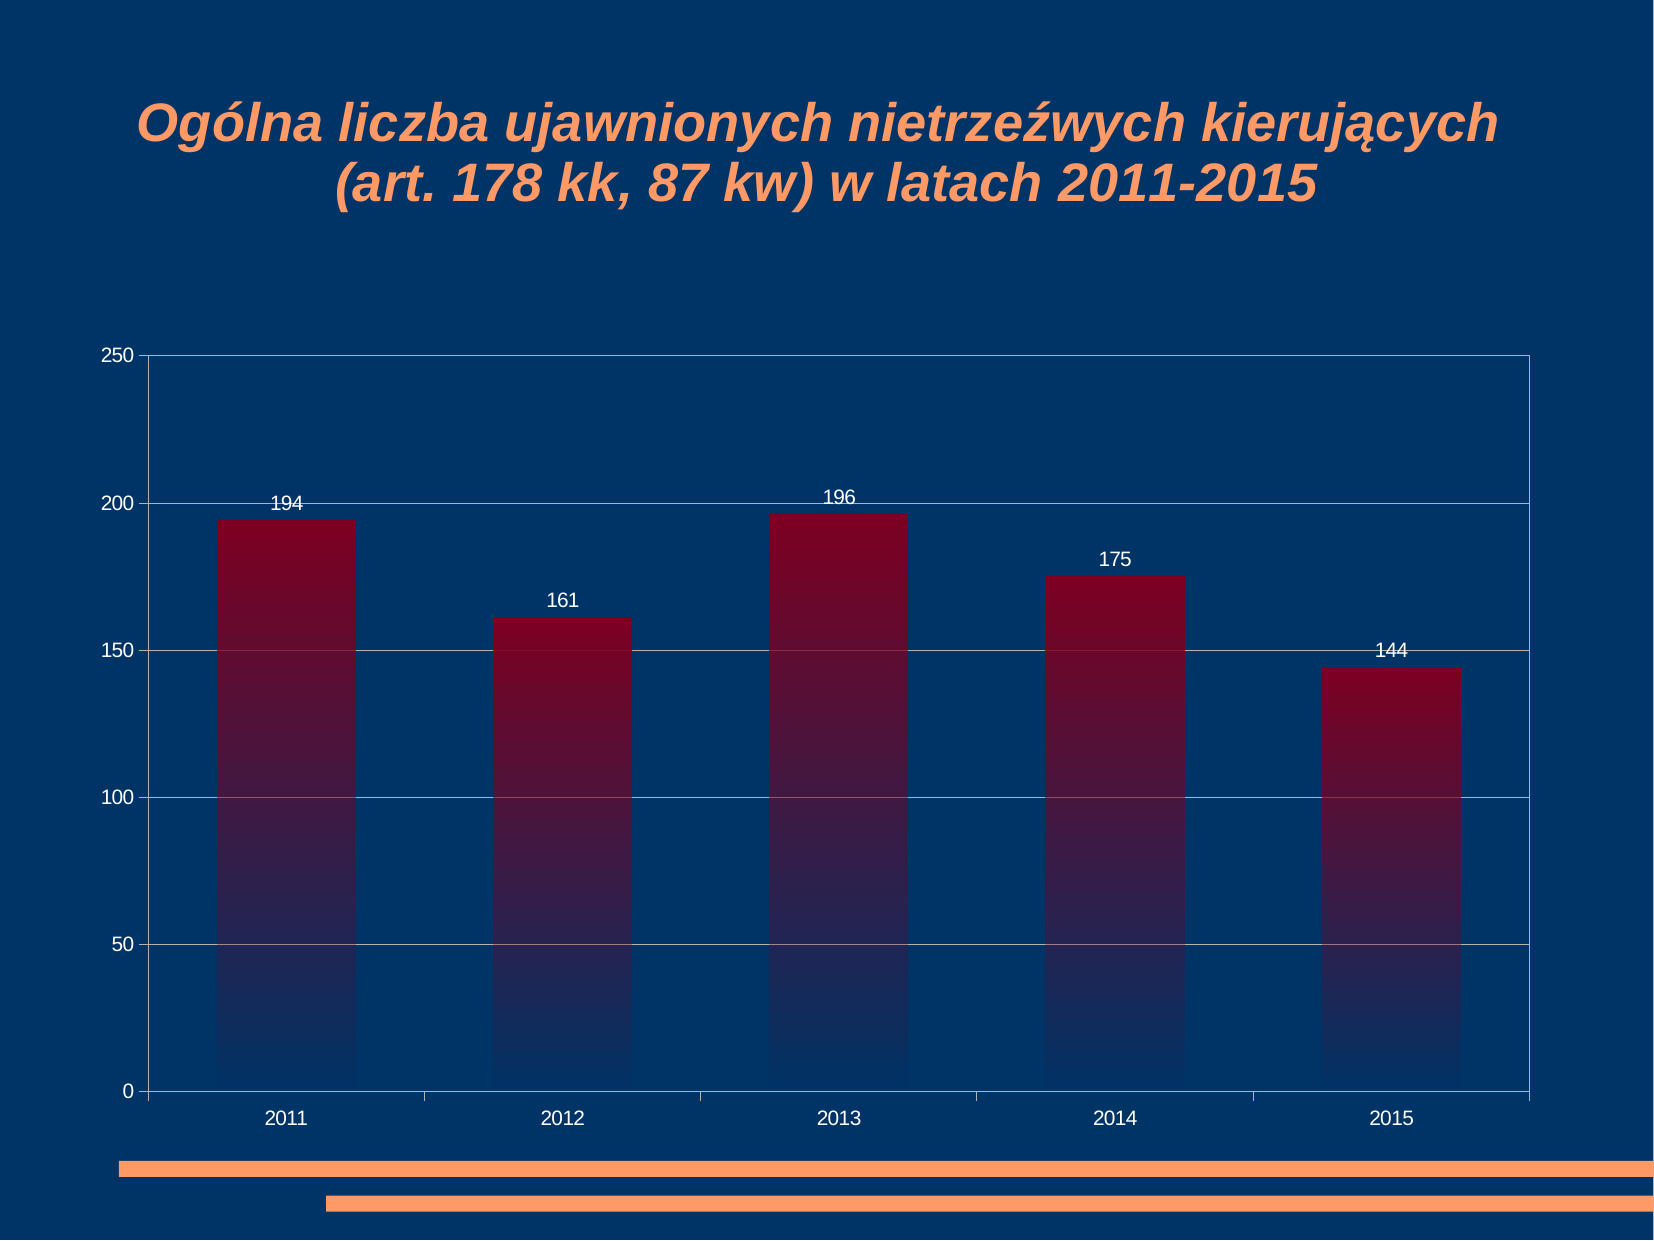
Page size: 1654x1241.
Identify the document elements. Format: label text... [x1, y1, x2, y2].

chart [70, 327, 1560, 1147]
title Ogólna liczba ujawnionych nietrzeźwych kierujących (art. 178 kk, 87 kw) w latach 2011-2015 [82, 49, 1571, 257]
